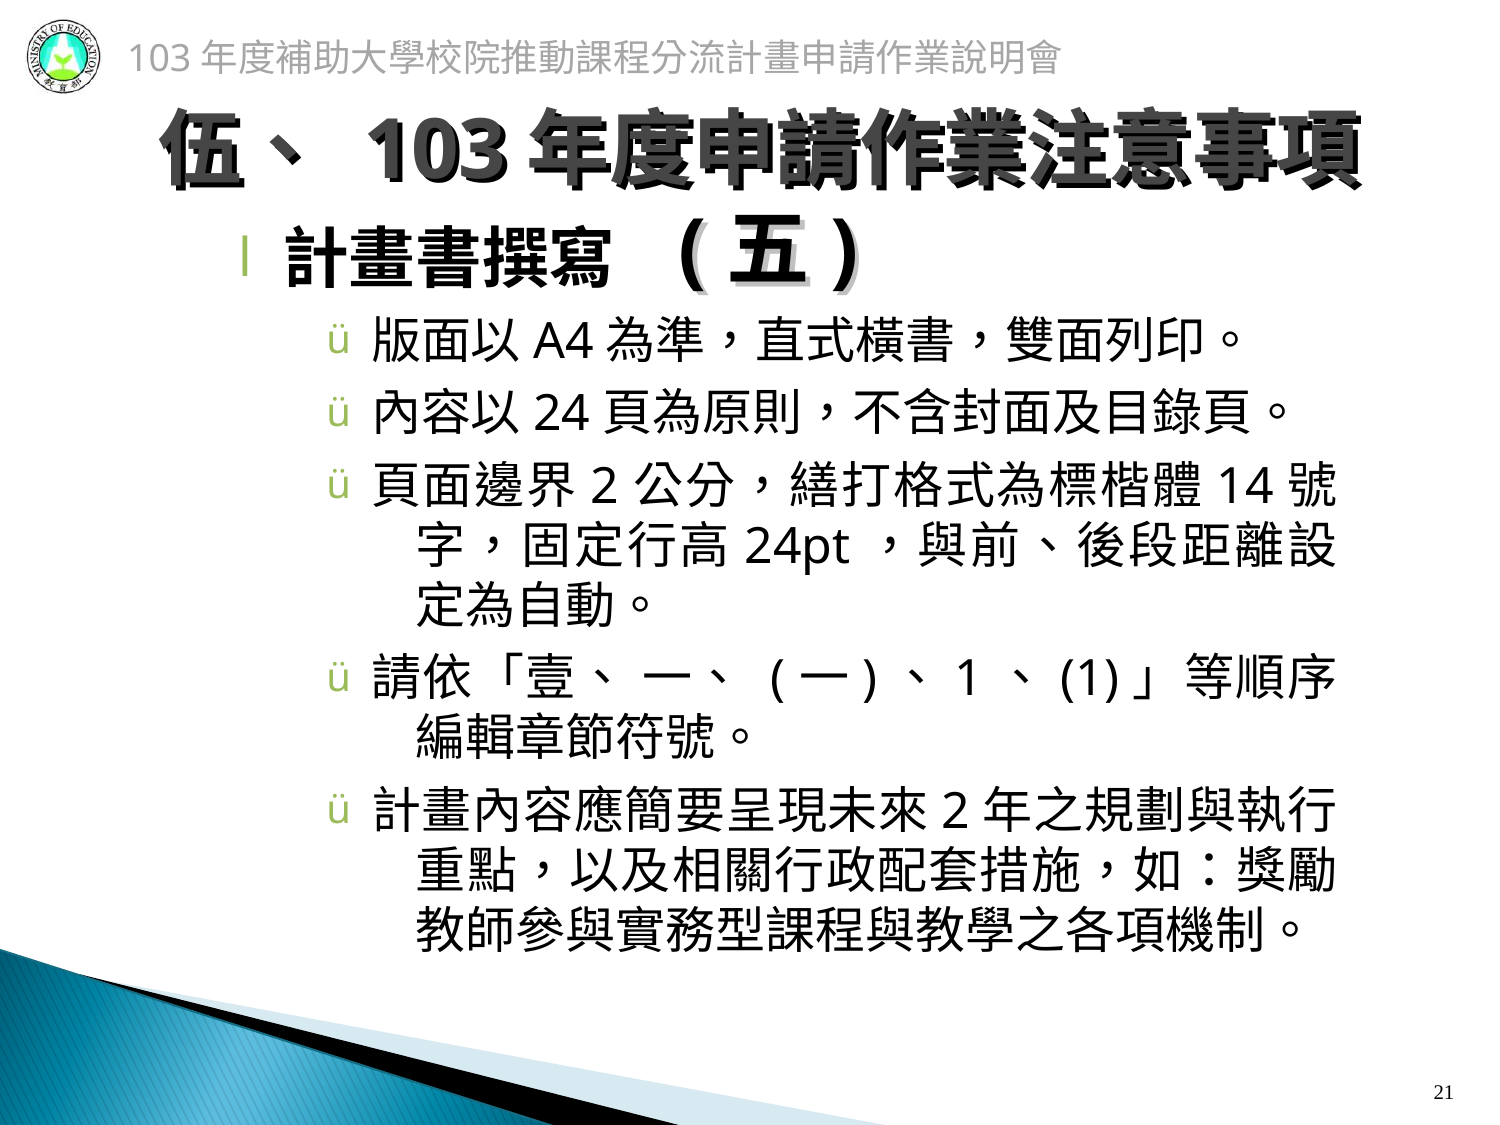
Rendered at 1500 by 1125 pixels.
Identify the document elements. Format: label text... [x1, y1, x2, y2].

text_box 21 [1418, 1051, 1479, 1112]
text_box 伍、 103年度申請作業注意事項(五) [112, 87, 1426, 209]
picture [17, 19, 102, 96]
text_box 103年度補助大學校院推動課程分流計畫申請作業說明會 [112, 26, 1436, 88]
text_box 計畫書撰寫 版面以A4為準，直式橫書，雙面列印。 內容以24頁為原則，不含封面及目錄頁。 頁面邊界2公分，繕打格式為標楷體14號字，固定行高24pt，與前、後段距離設定為自動。 請依「壹、 一、 (一)、1、(1)」等順序編輯章節符號。 計畫內容應簡要呈現未來2年之規劃與執行重點，以及相關行政配套措施，如：獎勵教師參與實務型課程與教學之各項機制。 [135, 208, 1353, 913]
